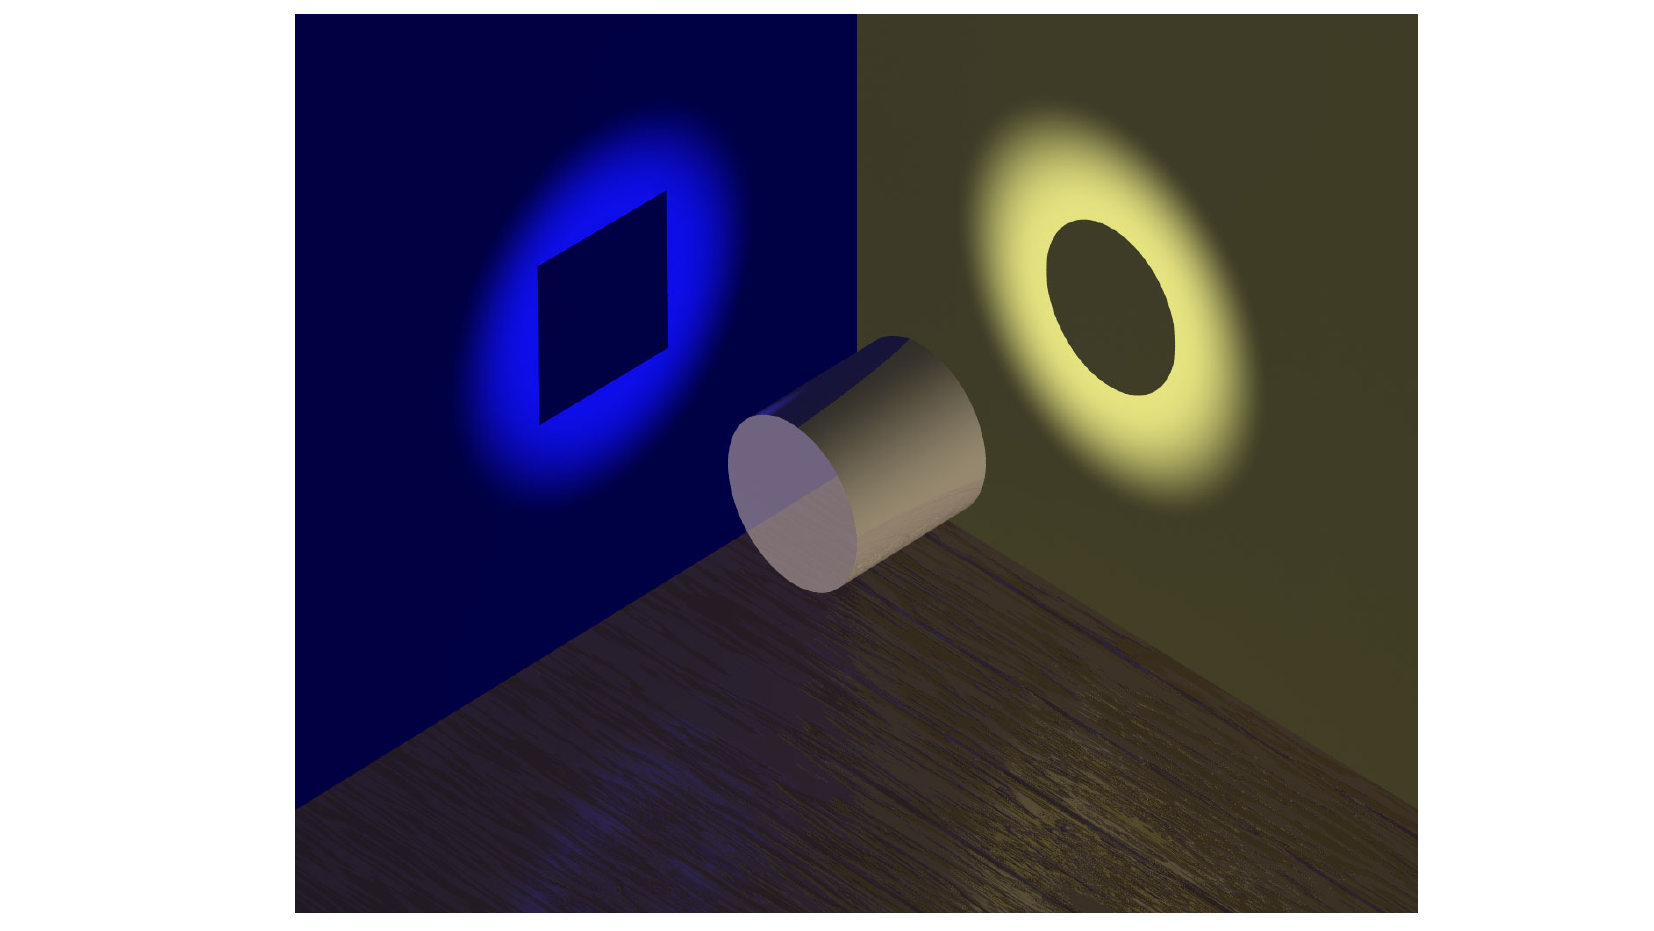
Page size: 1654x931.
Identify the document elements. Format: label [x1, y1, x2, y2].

picture [295, 14, 1418, 913]
